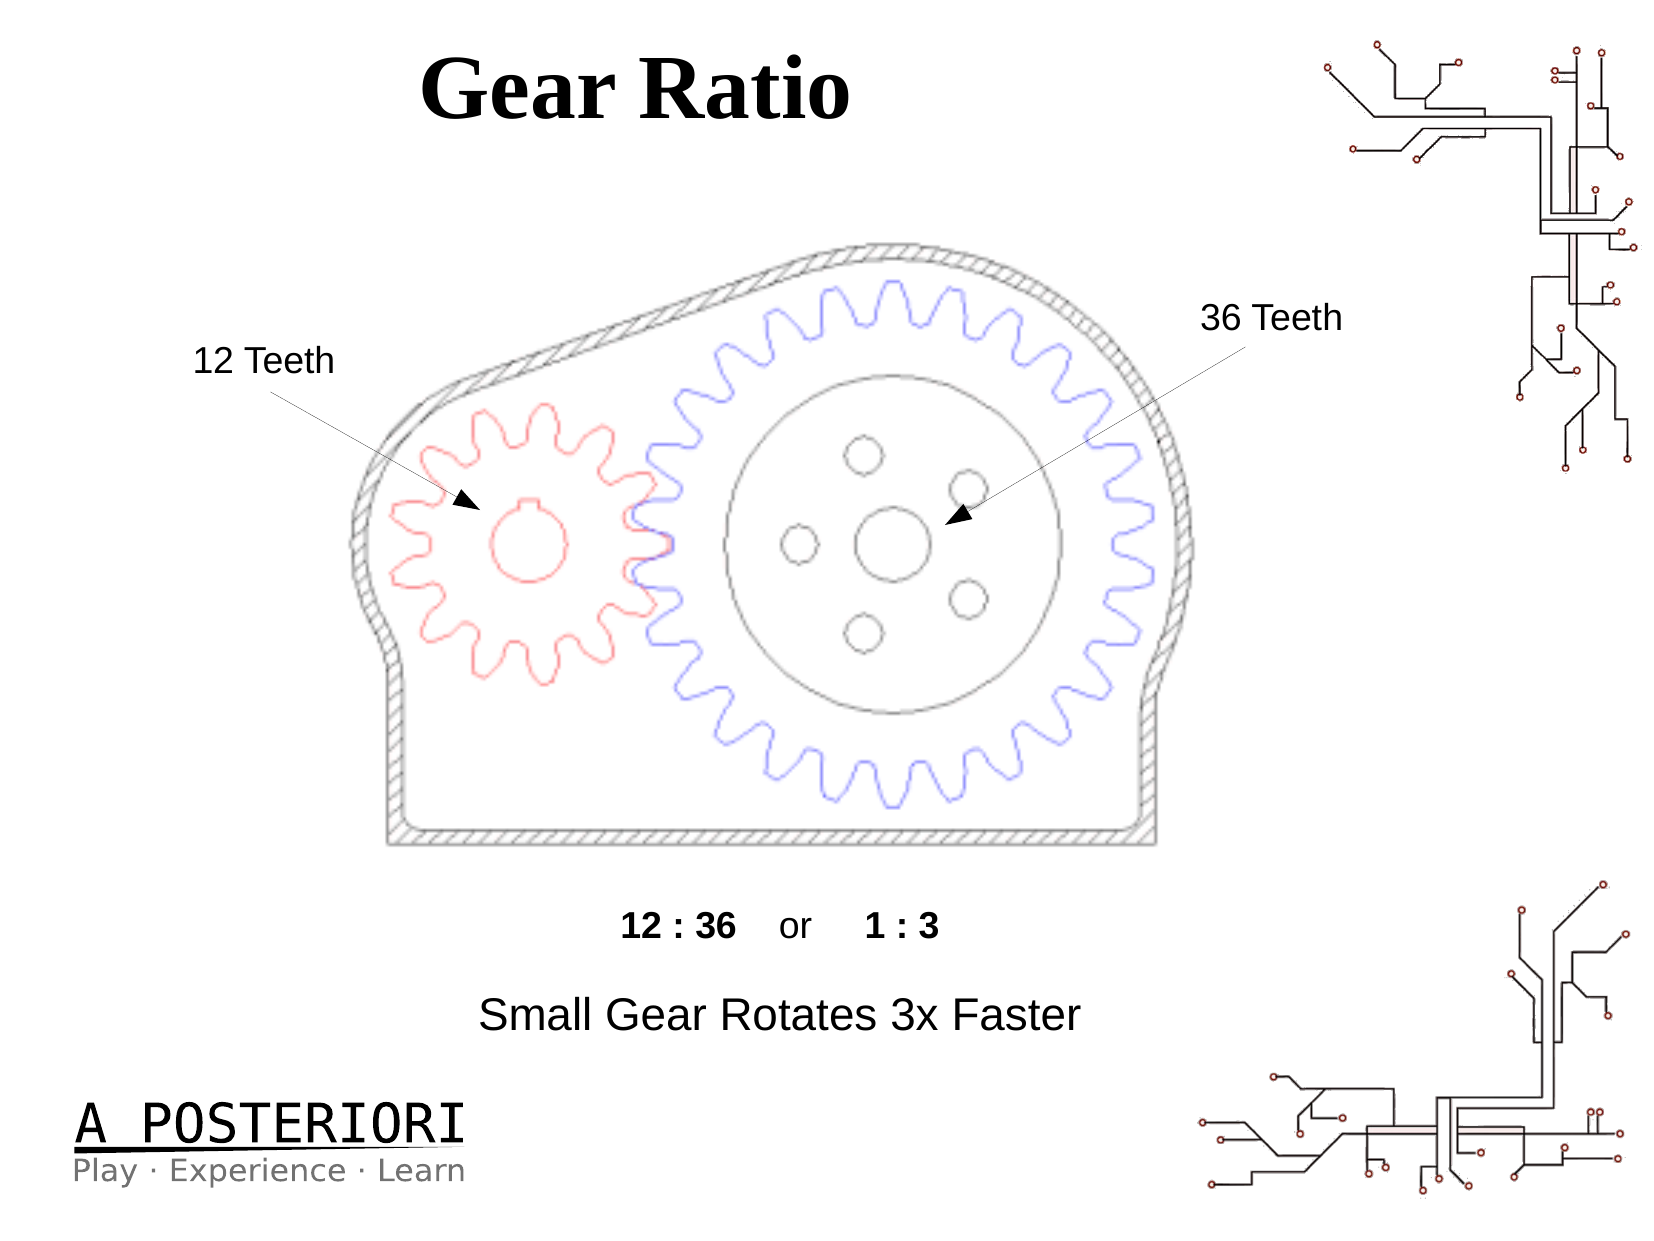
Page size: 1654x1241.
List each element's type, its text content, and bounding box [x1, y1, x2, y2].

picture [73, 1101, 466, 1189]
text_box 36 Teeth [1185, 288, 1366, 346]
picture [1305, 35, 1643, 496]
text_box 12 : 36 or 1 : 3 Small Gear Rotates 3x Faster [330, 897, 1231, 1046]
picture [1175, 862, 1636, 1201]
picture [344, 241, 1201, 850]
text_box 12 Teeth [177, 331, 373, 389]
title Gear Ratio [11, 0, 1261, 190]
